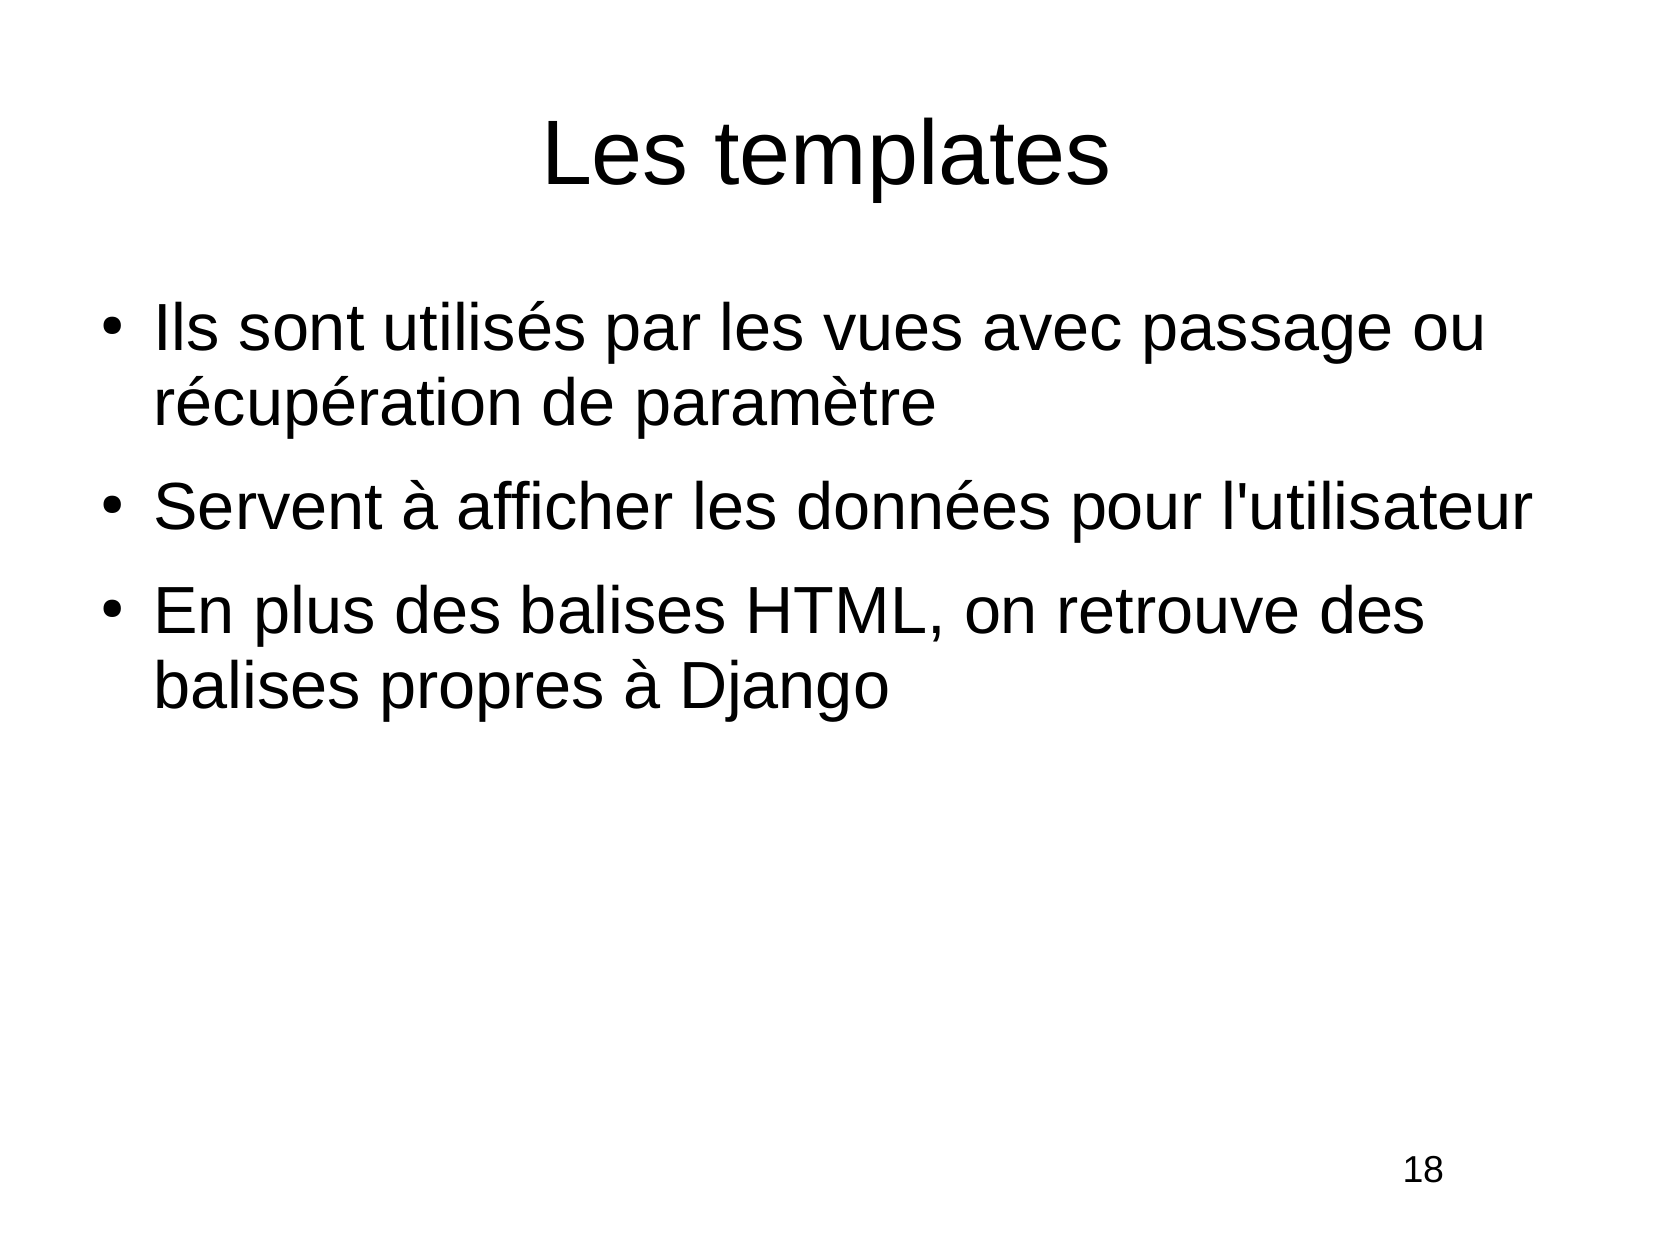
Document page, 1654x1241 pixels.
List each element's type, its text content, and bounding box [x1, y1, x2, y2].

list Ils sont utilisés par les vues avec passage ou récupération de paramètre Servent à afficher les données pour l'utilisateur En plus des balises HTML, on retrouve des balises propres à Django [82, 290, 1571, 768]
title Les templates [82, 49, 1571, 257]
